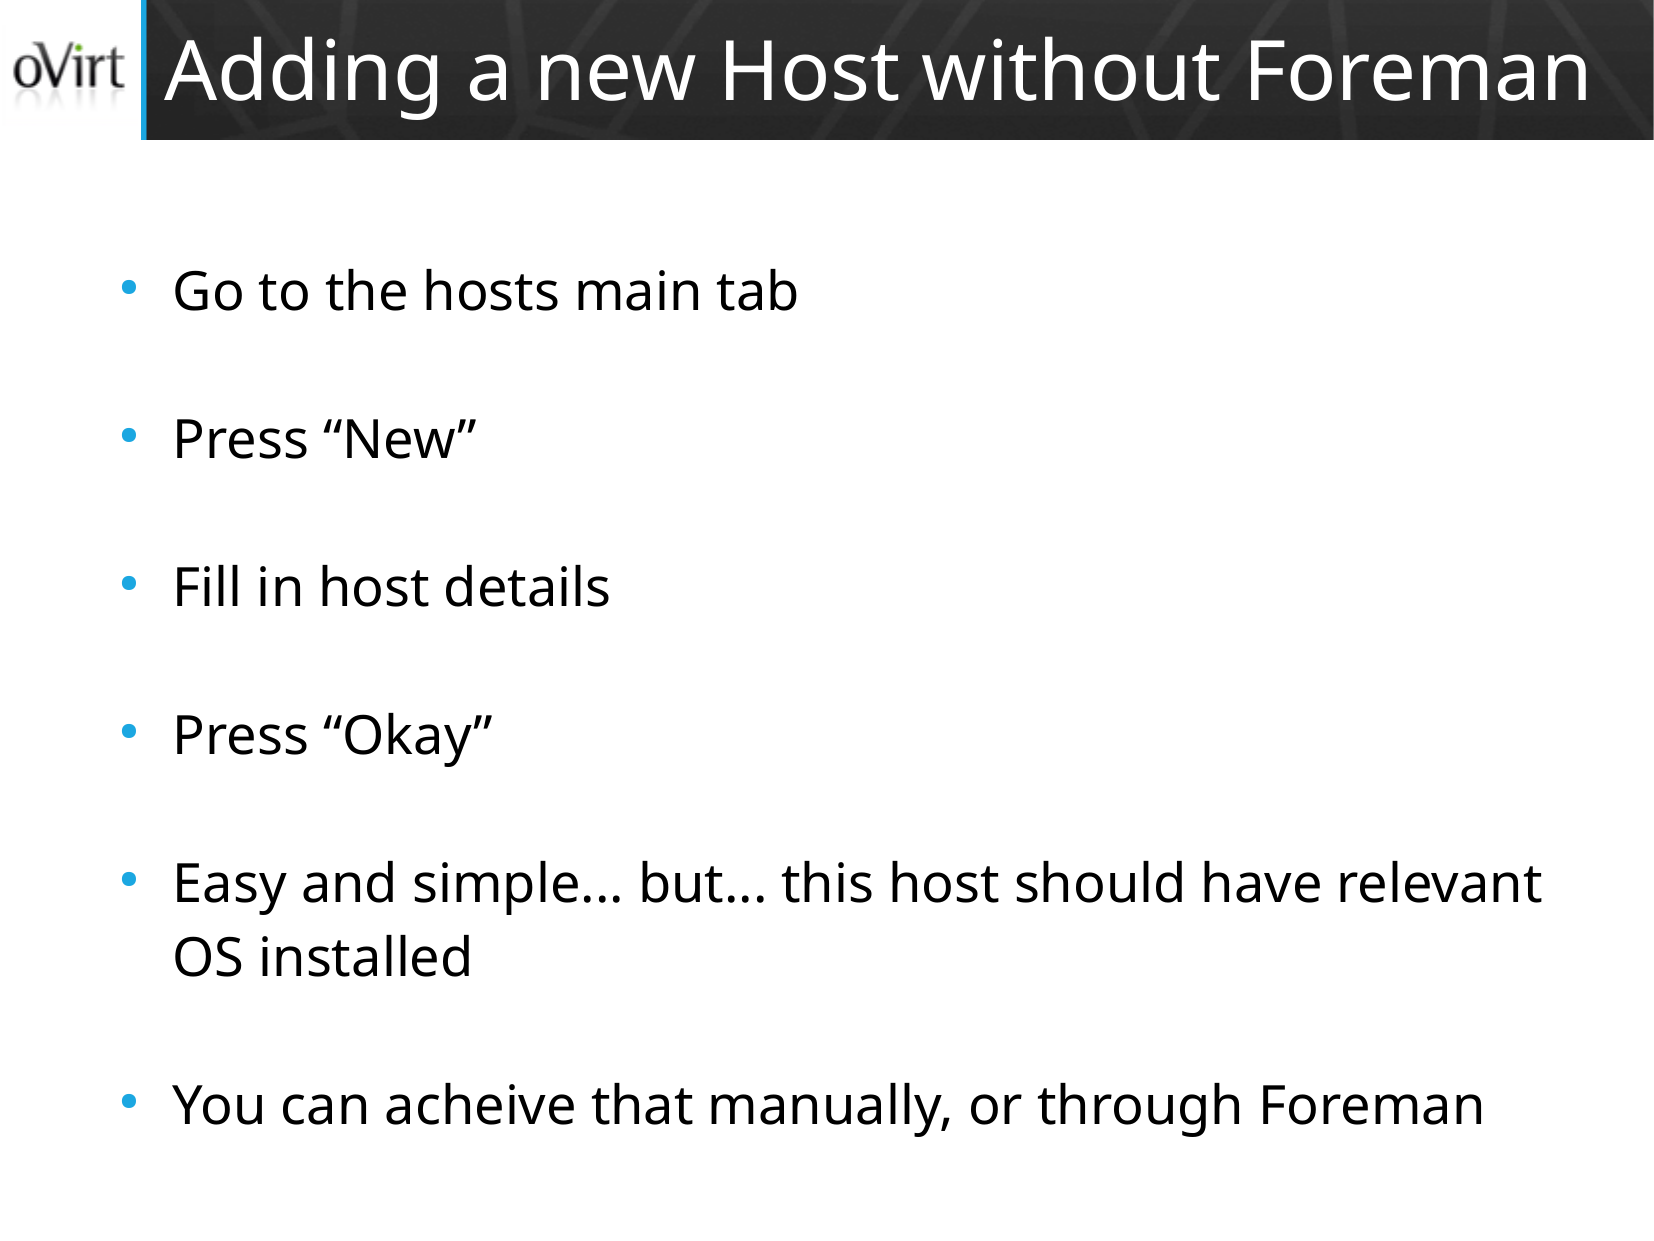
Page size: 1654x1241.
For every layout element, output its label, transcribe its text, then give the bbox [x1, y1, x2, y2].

title Adding a new Host without Foreman [164, 18, 1653, 119]
picture [0, 0, 1654, 140]
text_box Go to the hosts main tab Press “New” Fill in host details Press “Okay” Easy and simple... but... this host should have relevant OS installed You can acheive that manually, or through Foreman [86, 244, 1576, 1126]
